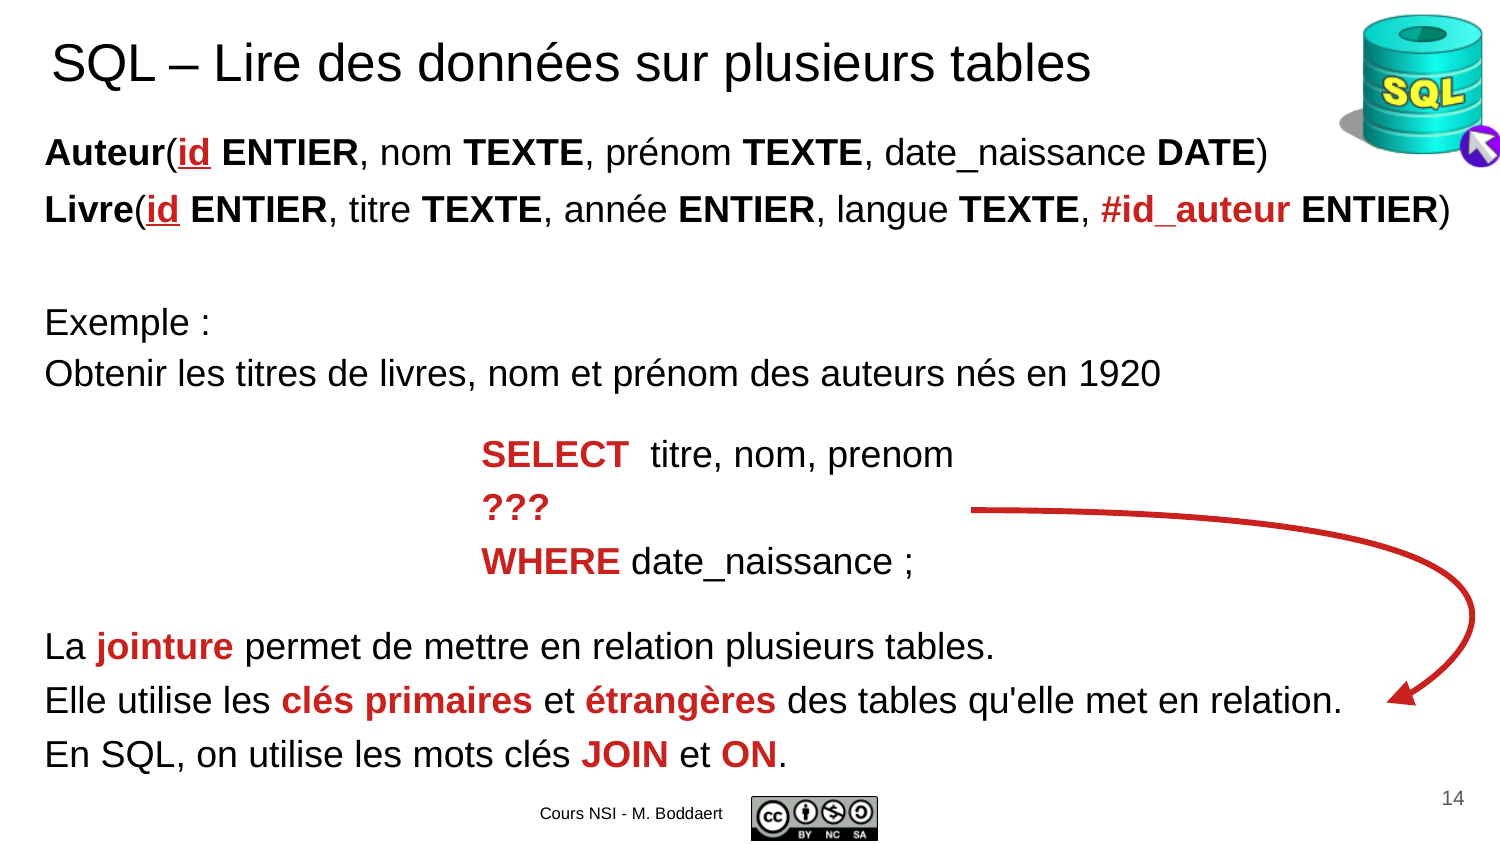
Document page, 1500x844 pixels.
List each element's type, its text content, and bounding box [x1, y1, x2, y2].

slide_number <numéro> [1389, 764, 1480, 830]
picture [1334, 0, 1500, 169]
picture [751, 796, 878, 841]
text_box Auteur(id ENTIER, nom TEXTE, prénom TEXTE, date_naissance DATE) Livre(id ENTIER, titre TEXTE, année ENTIER, langue TEXTE, #id_auteur ENTIER) Exemple : Obtenir les titres de livres, nom et prénom des auteurs nés en 1920 [29, 120, 1477, 760]
text_box La jointure permet de mettre en relation plusieurs tables. Elle utilise les clés primaires et étrangères des tables qu'elle met en relation. En SQL, on utilise les mots clés JOIN et ON. [29, 618, 1387, 788]
title SQL – Lire des données sur plusieurs tables [51, 13, 1334, 108]
text_box SELECT titre, nom, prenom ??? WHERE date_naissance ; [466, 425, 972, 595]
